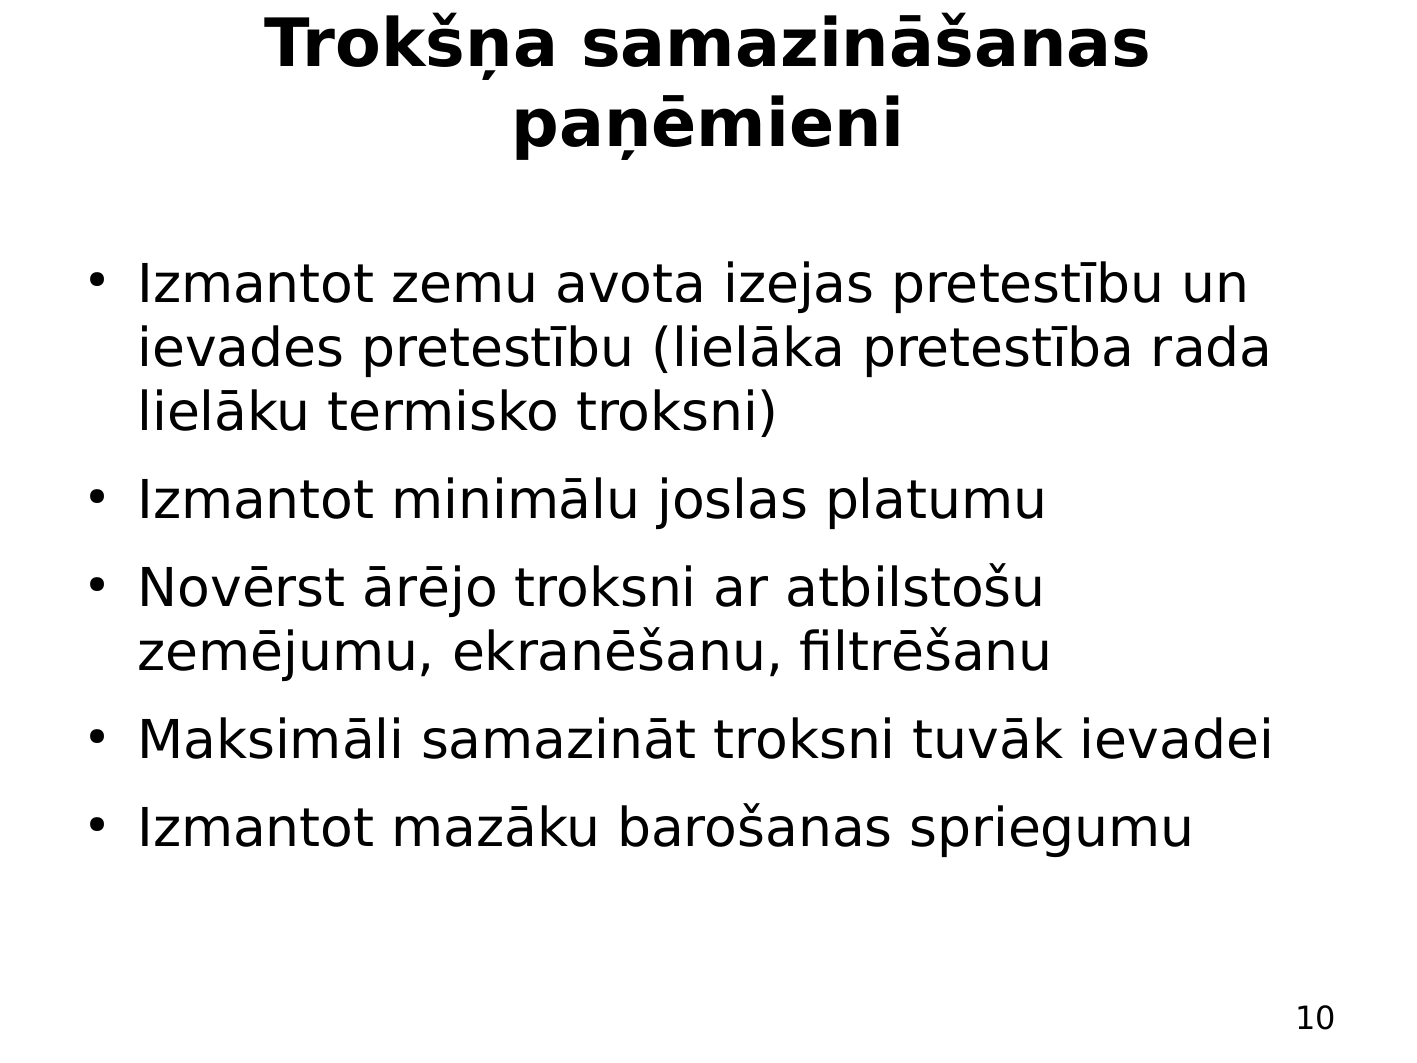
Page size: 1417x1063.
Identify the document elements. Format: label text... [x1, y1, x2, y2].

list Izmantot zemu avota izejas pretestību un ievades pretestību (lielāka pretestība rada lielāku termisko troksni) Izmantot minimālu joslas platumu Novērst ārējo troksni ar atbilstošu zemējumu, ekranēšanu, filtrēšanu Maksimāli samazināt troksni tuvāk ievadei Izmantot mazāku barošanas spriegumu [70, 248, 1346, 865]
title Trokšņa samazināšanas paņēmieni [70, 42, 1346, 168]
